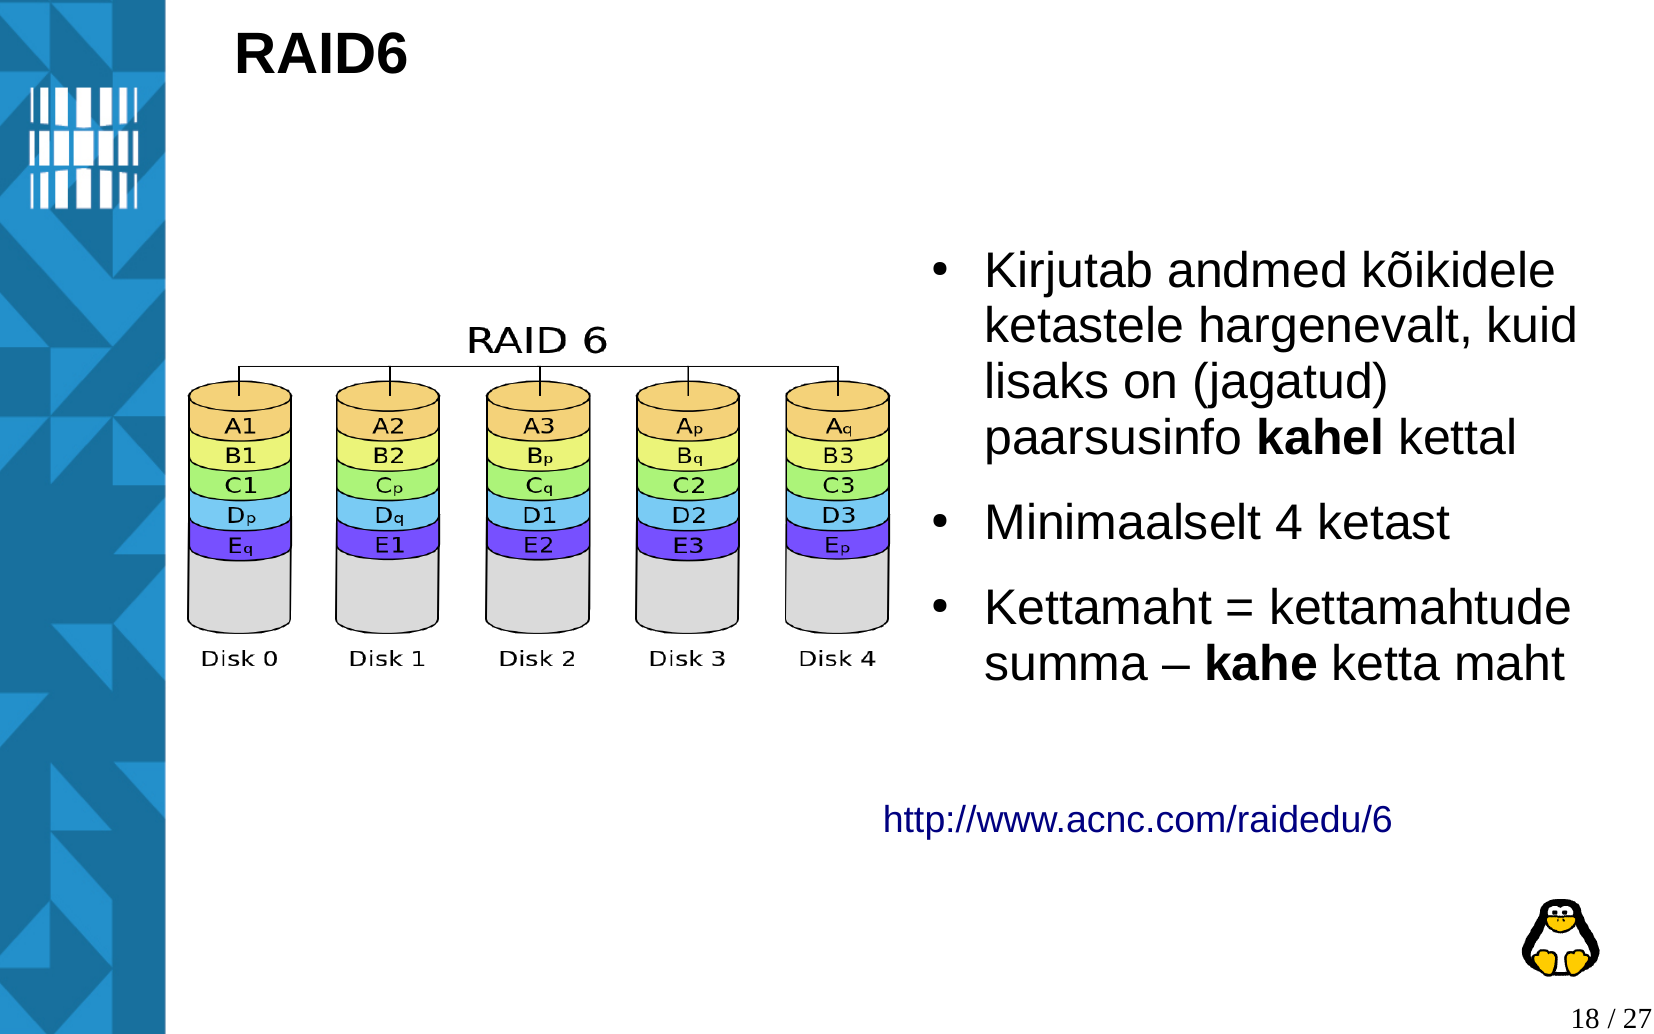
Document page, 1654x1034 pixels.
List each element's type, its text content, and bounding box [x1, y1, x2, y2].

text_box http://www.acnc.com/raidedu/6 [868, 791, 1495, 849]
list Kirjutab andmed kõikidele ketastele hargenevalt, kuid lisaks on (jagatud) paarsusinfo kahel kettal Minimaalselt 4 ketast Kettamaht = kettamahtude summa – kahe ketta maht [913, 241, 1633, 842]
title RAID6 [234, 11, 1636, 95]
picture [167, 314, 924, 686]
picture [1494, 875, 1625, 985]
